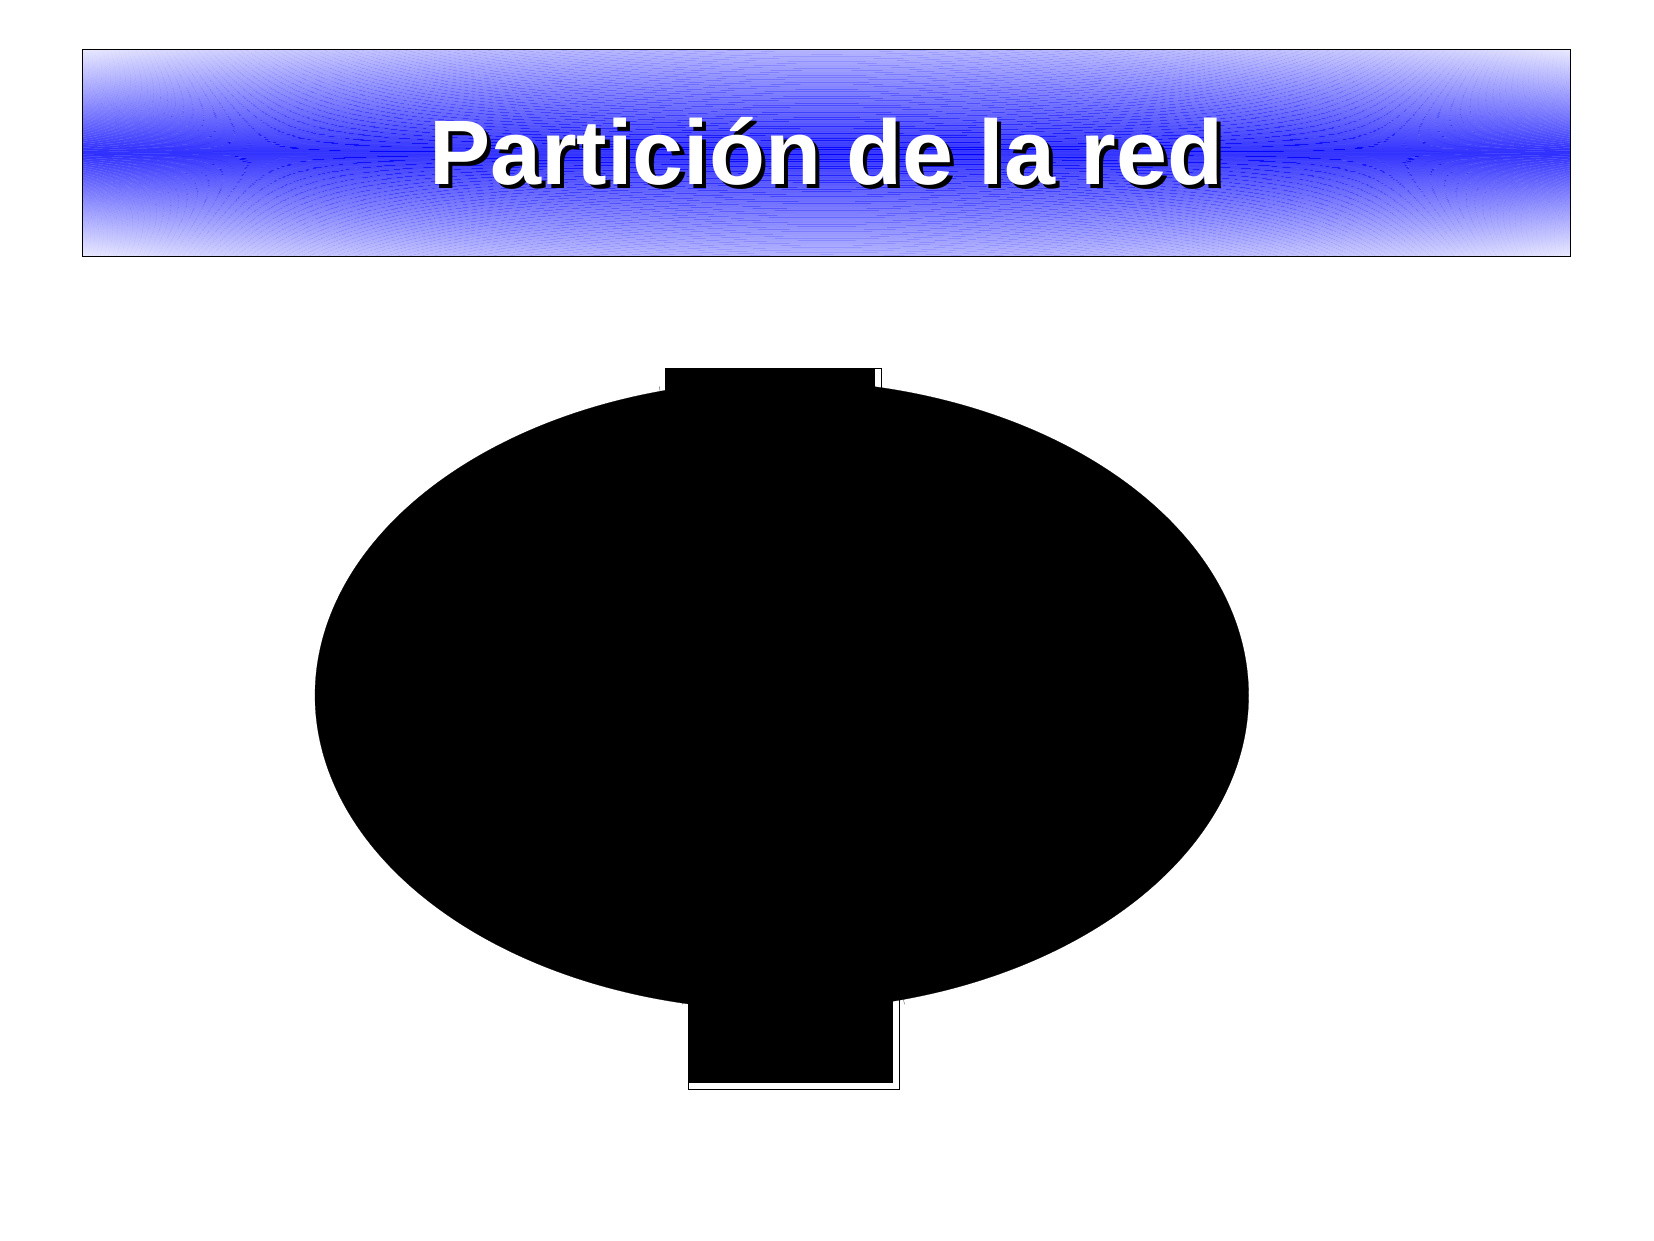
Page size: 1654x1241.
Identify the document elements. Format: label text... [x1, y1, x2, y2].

title Partición de la red [82, 49, 1571, 257]
picture [315, 362, 1267, 1096]
